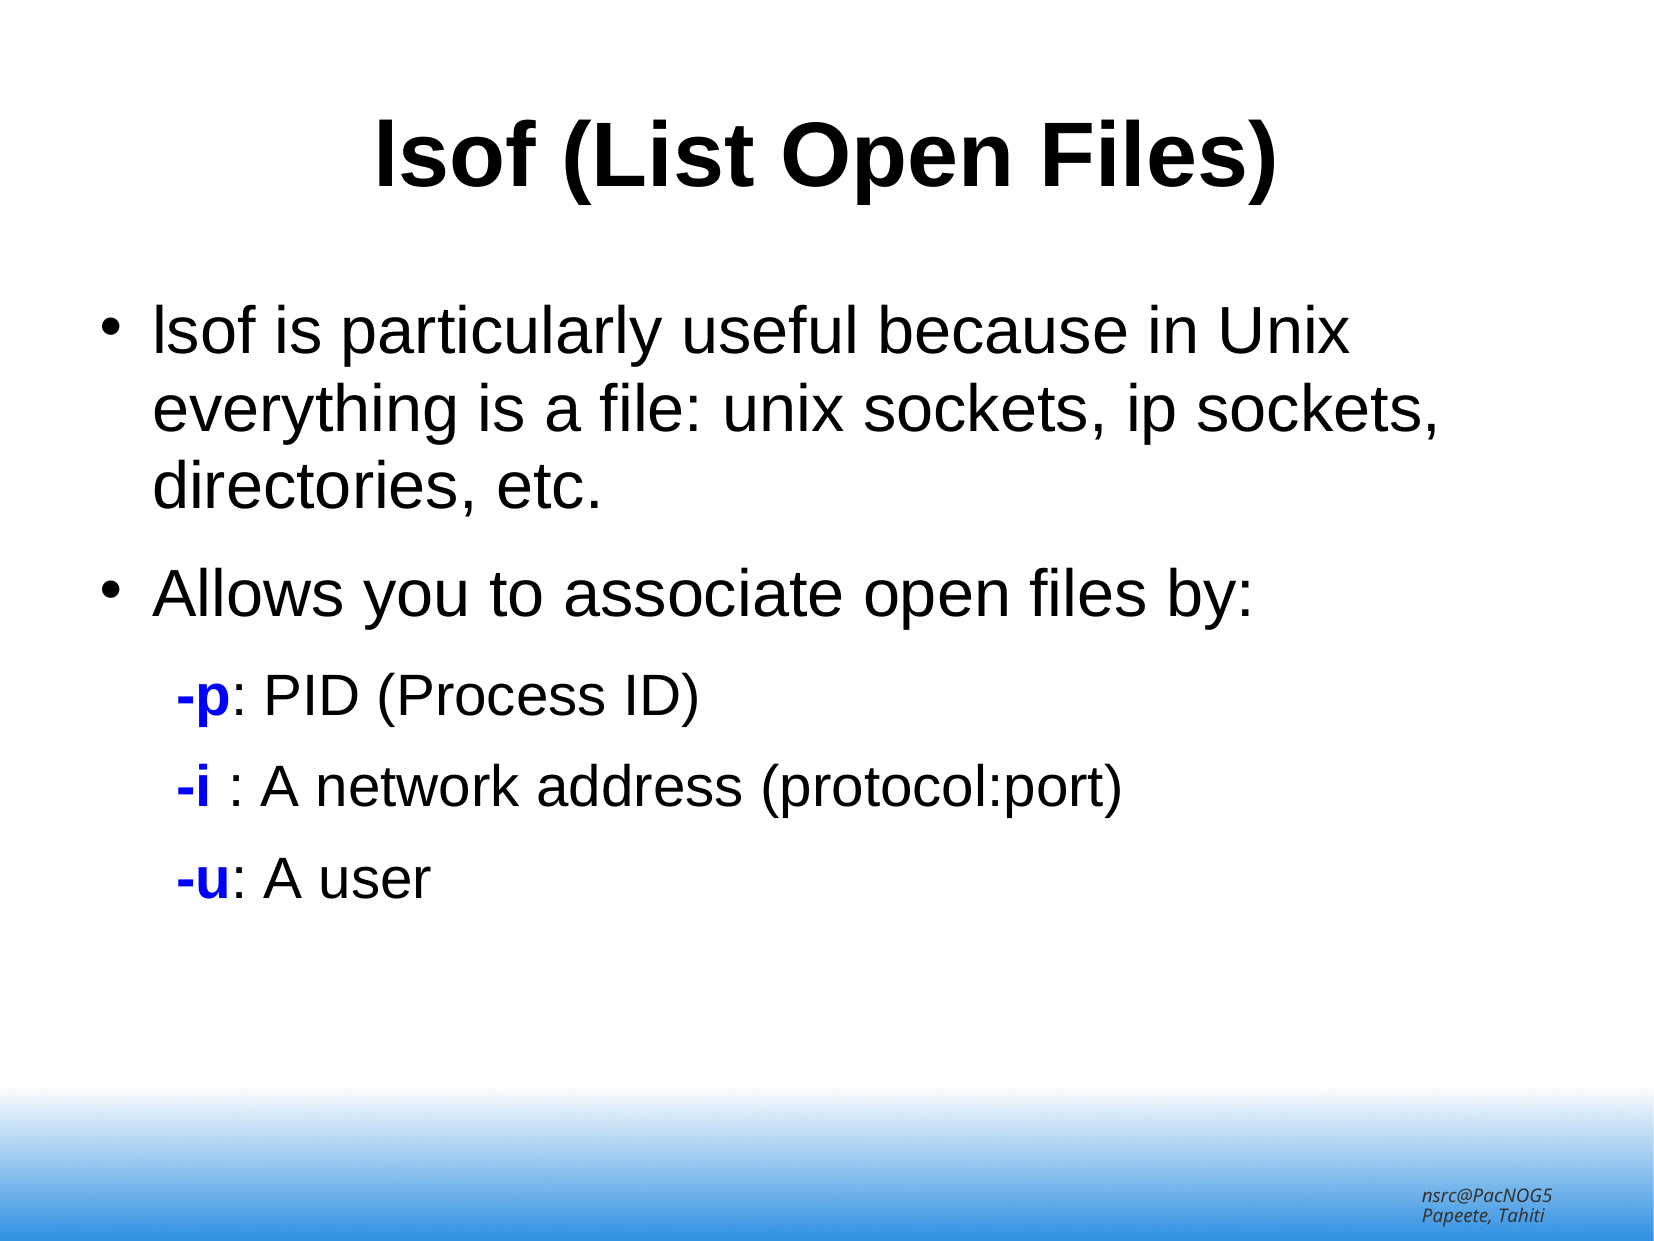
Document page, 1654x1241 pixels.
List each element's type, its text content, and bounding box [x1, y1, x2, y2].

picture [0, 1083, 1654, 1241]
list lsof is particularly useful because in Unix everything is a file: unix sockets, ip sockets, directories, etc. Allows you to associate open files by: -p: PID (Process ID) -i : A network address (protocol:port) -u: A user [82, 290, 1571, 1109]
title lsof (List Open Files)‏ [82, 49, 1571, 257]
